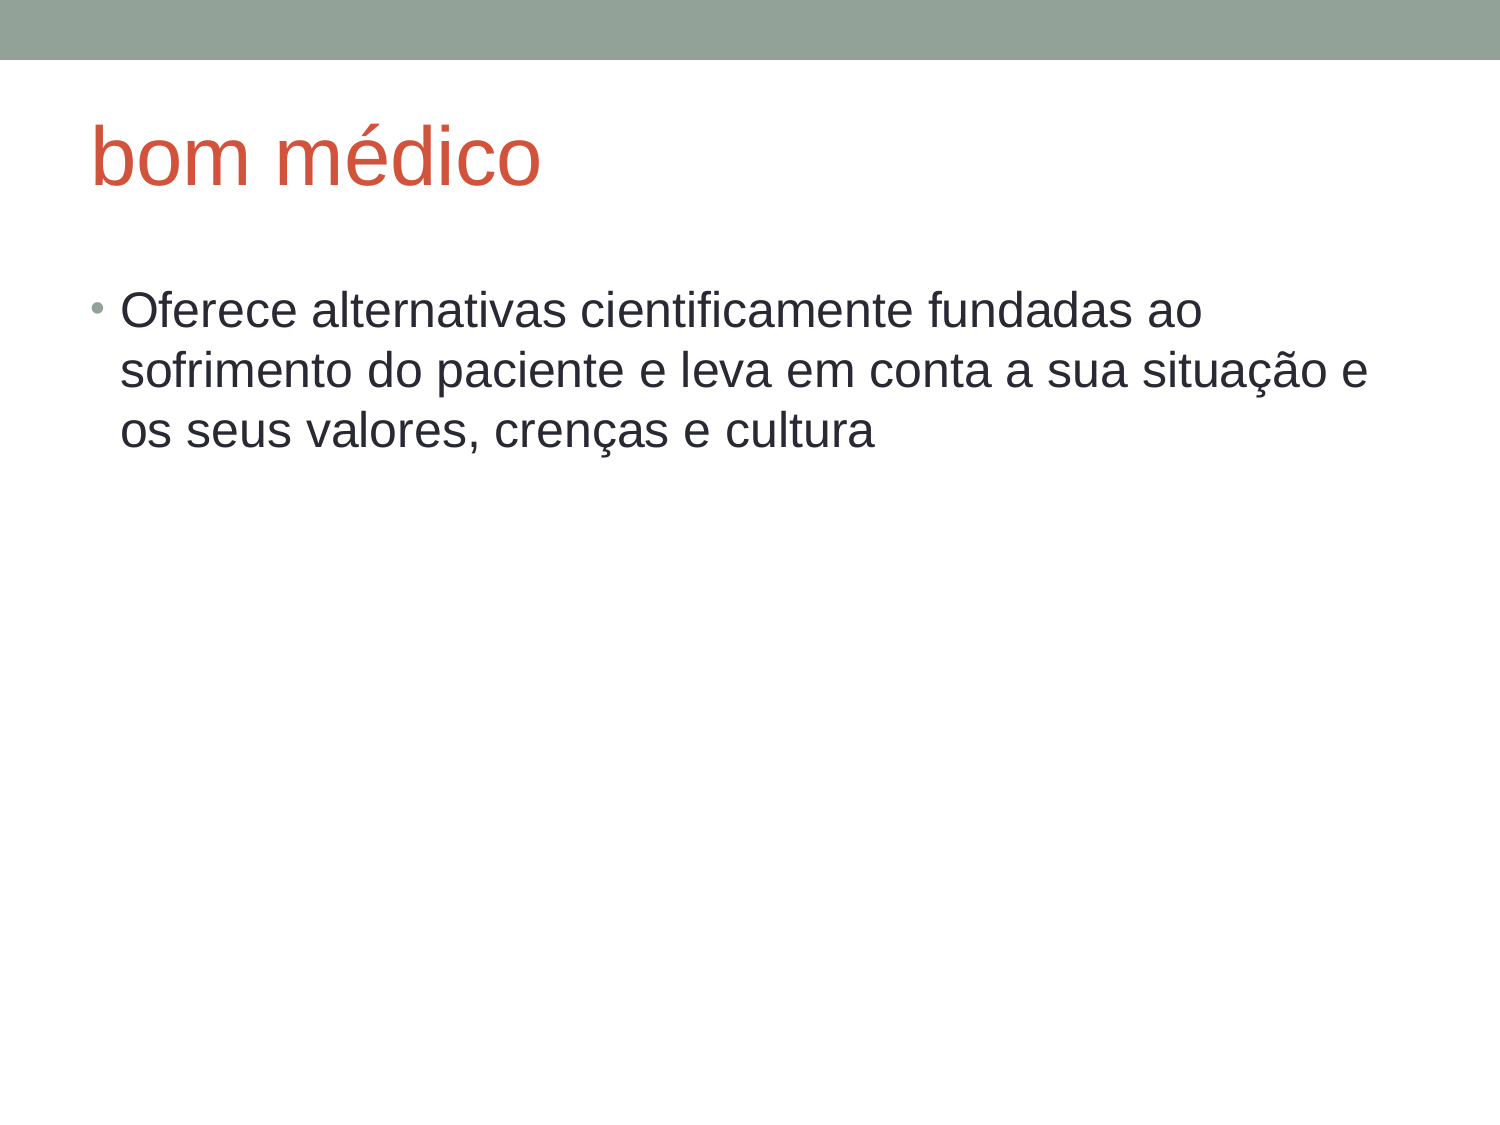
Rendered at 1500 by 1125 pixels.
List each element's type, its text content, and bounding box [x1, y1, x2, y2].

list Oferece alternativas cientificamente fundadas ao sofrimento do paciente e leva em conta a sua situação e os seus valores, crenças e cultura [75, 262, 1425, 1063]
title bom médico [75, 87, 1425, 262]
